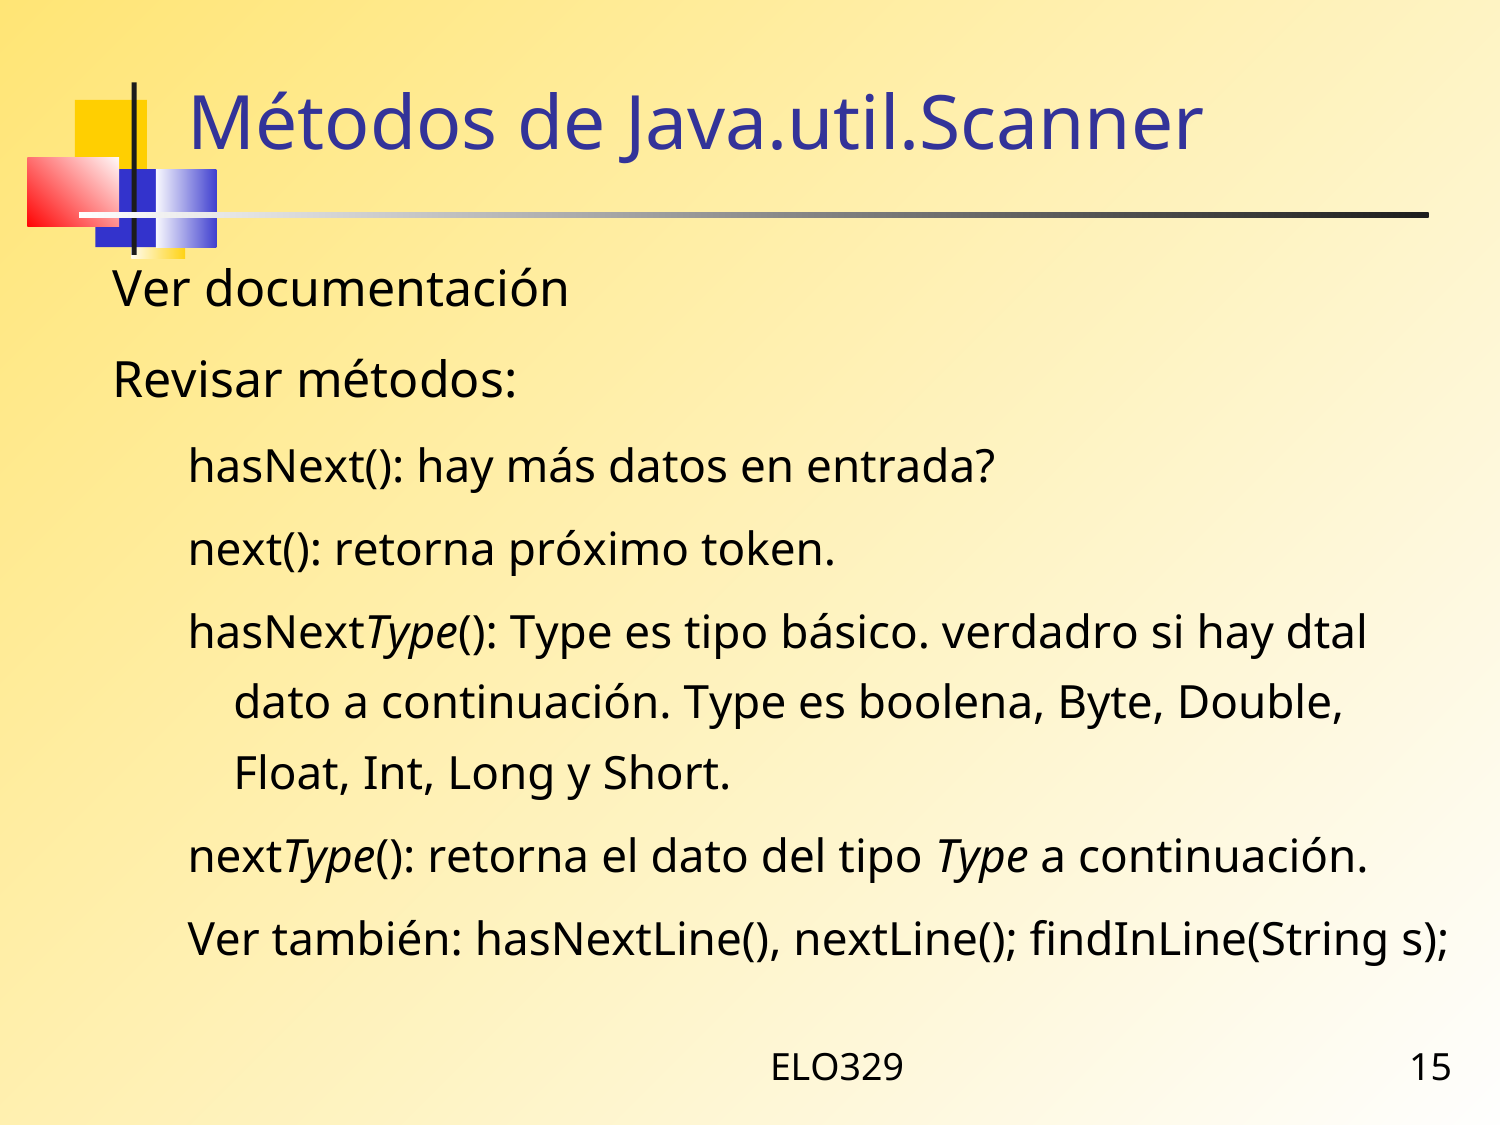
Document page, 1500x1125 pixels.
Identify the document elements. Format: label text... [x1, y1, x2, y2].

title Métodos de Java.util.Scanner [187, 37, 1466, 201]
list Ver documentación Revisar métodos: hasNext(): hay más datos en entrada? next(): retorna próximo token. hasNextType(): Type es tipo básico. verdadro si hay dtal dato a continuación. Type es boolena, Byte, Double, Float, Int, Long y Short. nextType(): retorna el dato del tipo Type a continuación. Ver también: hasNextLine(), nextLine(); findInLine(String s); [112, 249, 1462, 1013]
